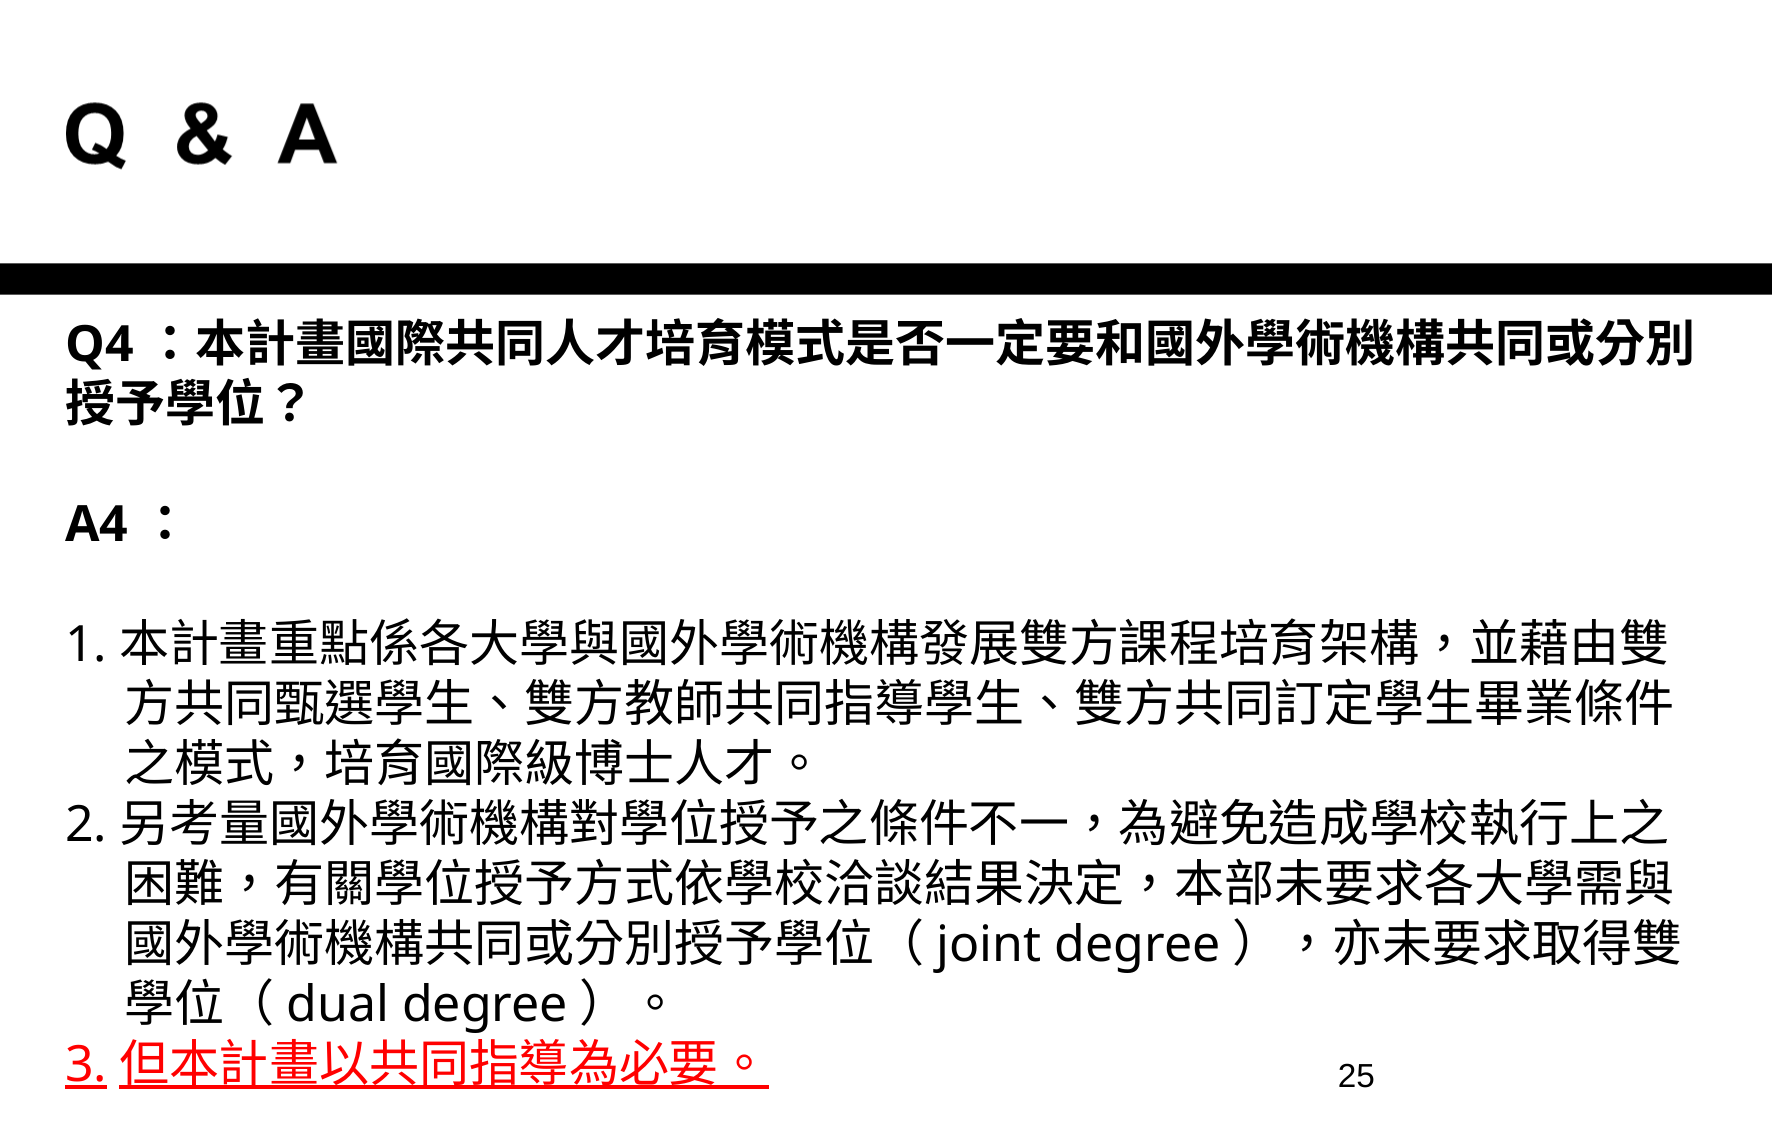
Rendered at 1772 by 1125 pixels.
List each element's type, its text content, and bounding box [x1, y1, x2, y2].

text_box 25 [1322, 1046, 1737, 1125]
picture [47, 0, 1478, 265]
text_box Q4：本計畫國際共同人才培育模式是否一定要和國外學術機構共同或分別授予學位？ A4： 1.本計畫重點係各大學與國外學術機構發展雙方課程培育架構，並藉由雙方共同甄選學生、雙方教師共同指導學生、雙方共同訂定學生畢業條件之模式，培育國際級博士人才。 2.另考量國外學術機構對學位授予之條件不一，為避免造成學校執行上之困難，有關學位授予方式依學校洽談結果決定，本部未要求各大學需與國外學術機構共同或分別授予學位（joint degree），亦未要求取得雙學位（dual degree）。 3.但本計畫以共同指導為必要。 [50, 304, 1716, 1099]
